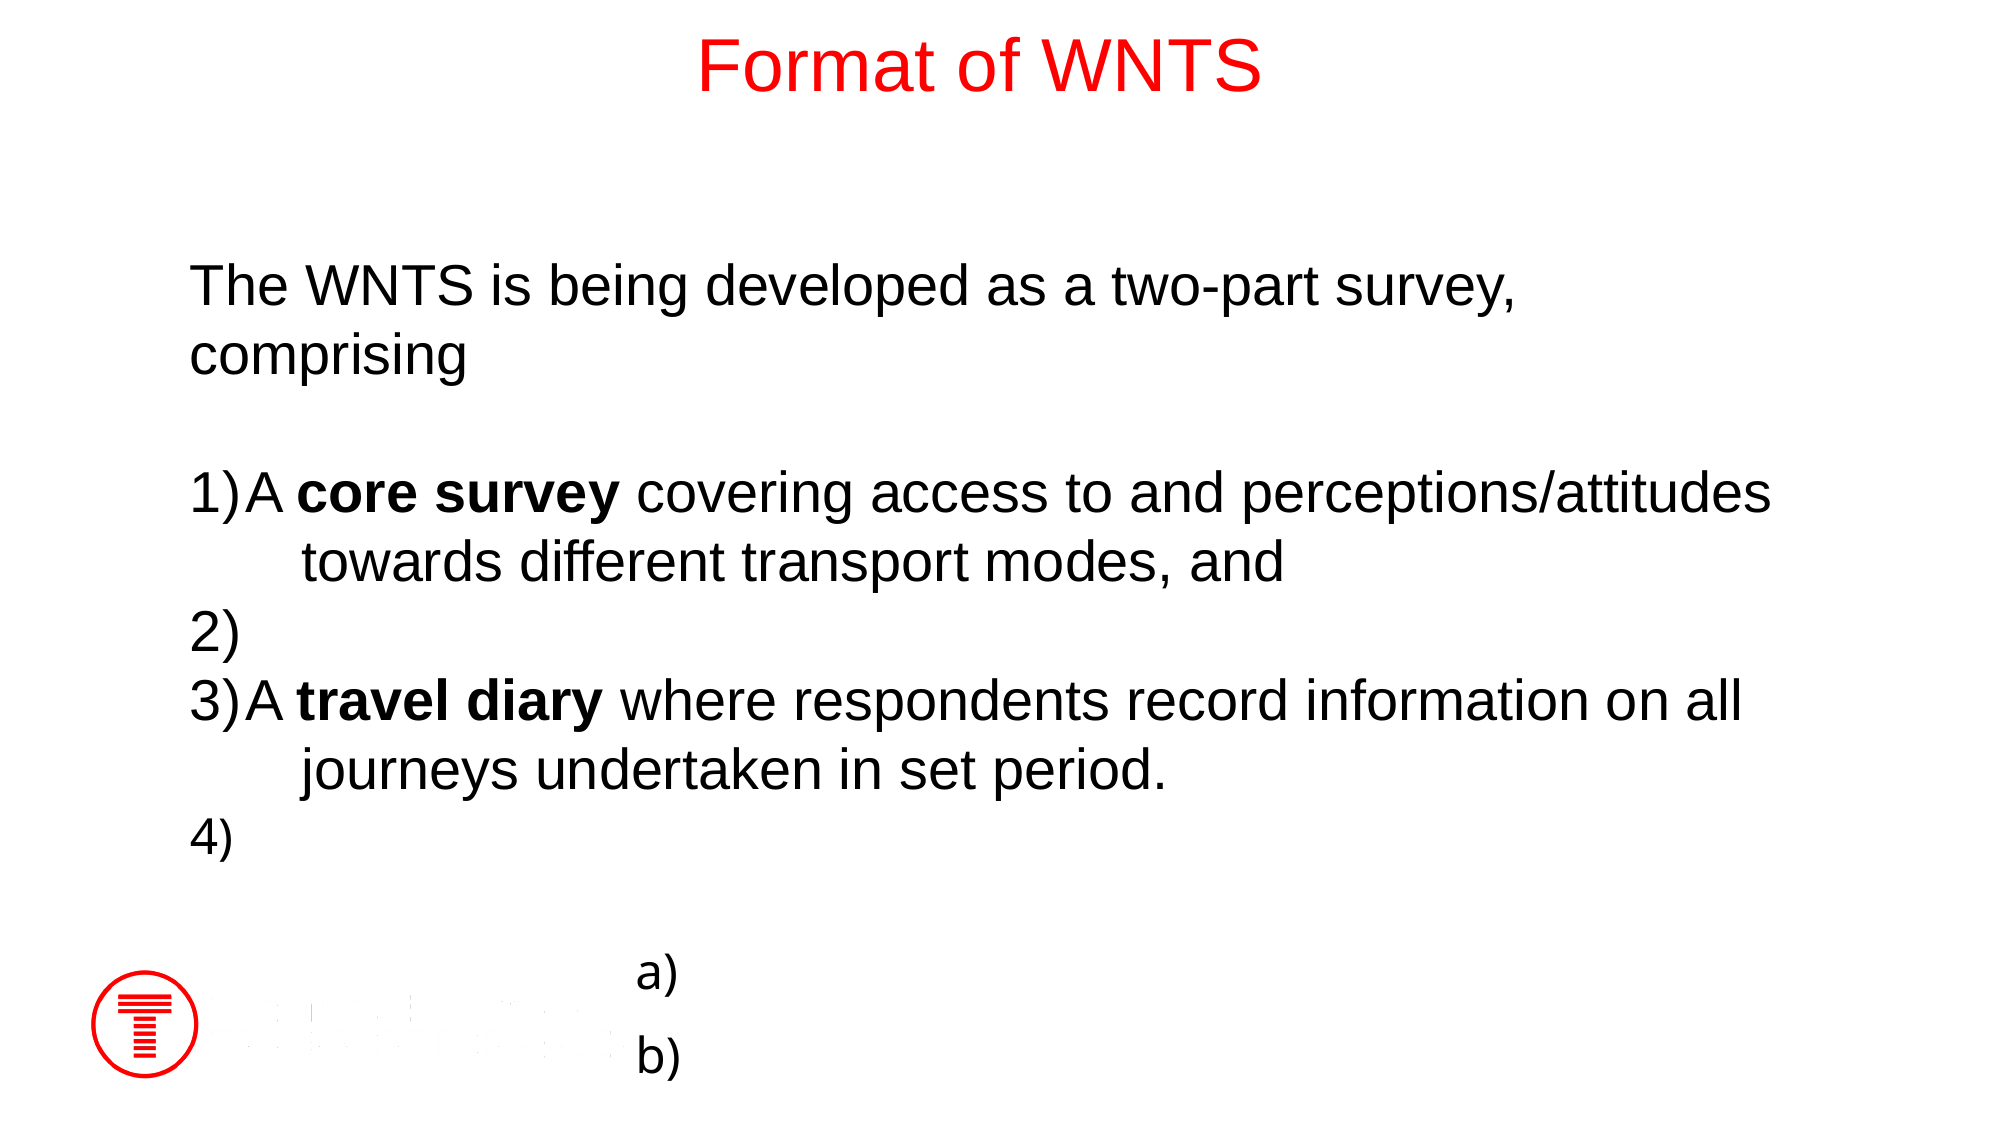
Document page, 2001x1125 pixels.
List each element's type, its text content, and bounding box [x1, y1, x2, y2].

text_box Format of WNTS [45, 25, 1916, 110]
list The WNTS is being developed as a two-part survey, comprising A core survey covering access to and perceptions/attitudes towards different transport modes, and A travel diary where respondents record information on all journeys undertaken in set period. [174, 121, 1825, 813]
